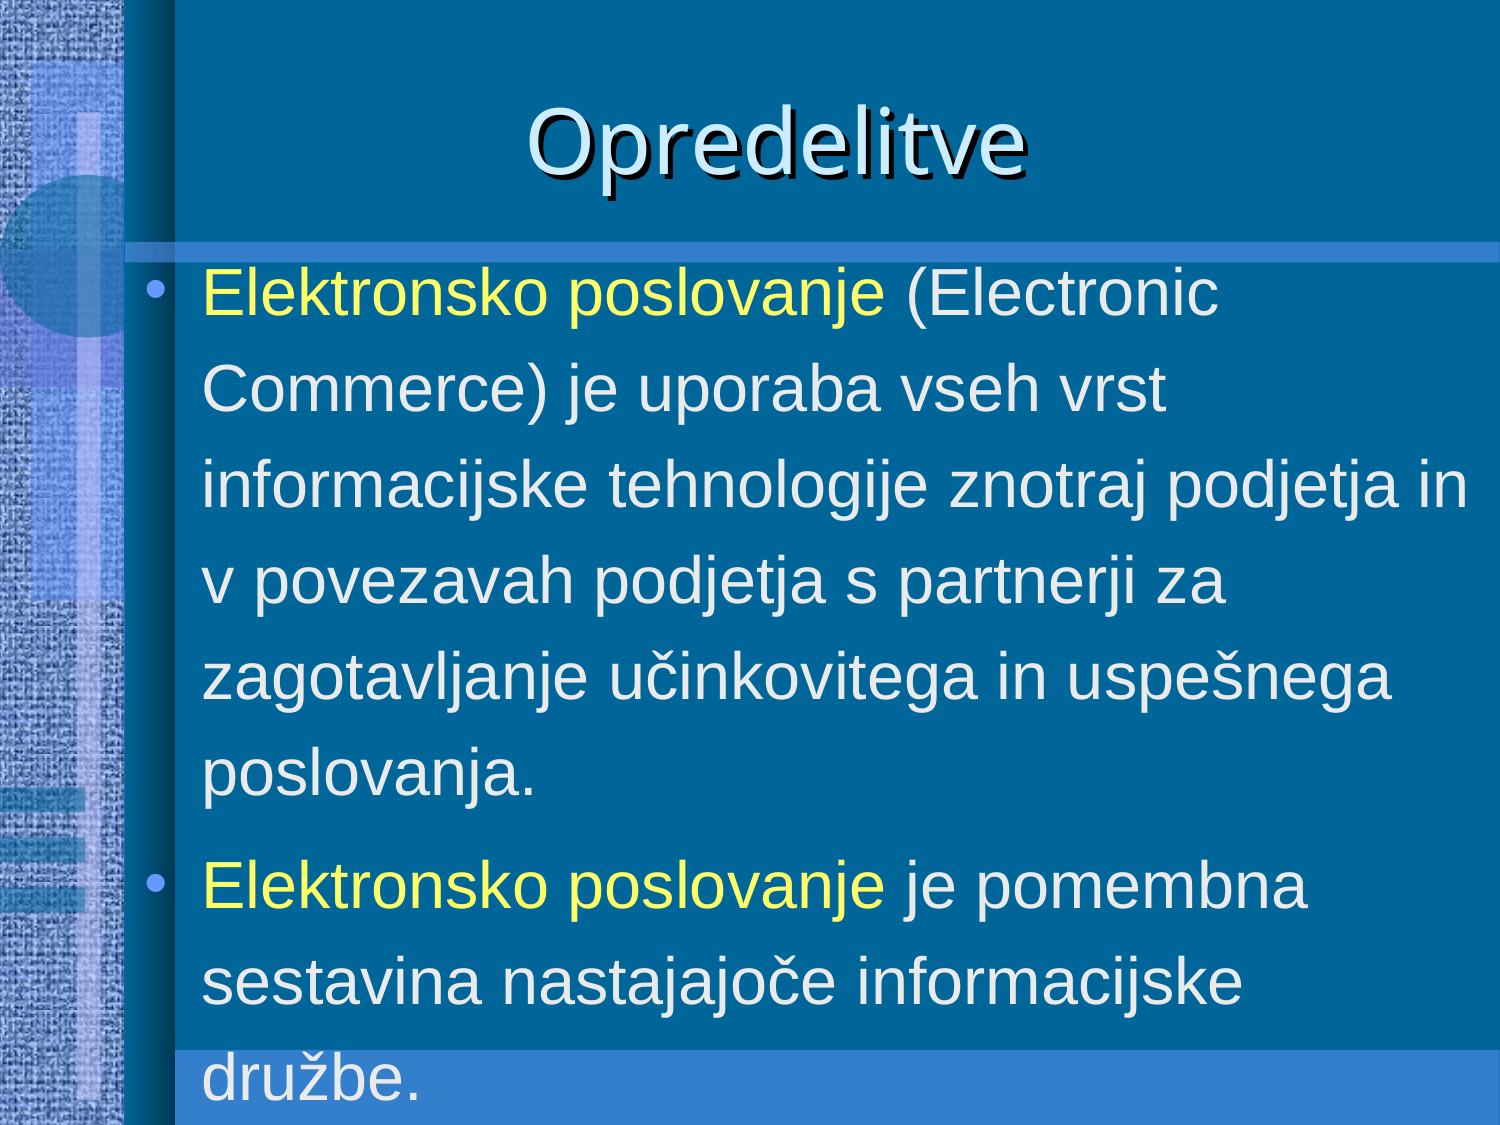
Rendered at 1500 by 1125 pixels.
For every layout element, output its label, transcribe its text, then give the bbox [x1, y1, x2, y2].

title Opredelitve [139, 43, 1415, 232]
picture [0, 0, 123, 249]
list Elektronsko poslovanje (Electronic Commerce) je uporaba vseh vrst informacijske tehnologije znotraj podjetja in v povezavah podjetja s partnerji za zagotavljanje učinkovitega in uspešnega poslovanja. Elektronsko poslovanje je pomembna sestavina nastajajoče informacijske družbe. [129, 224, 1500, 1125]
picture [0, 388, 124, 1125]
